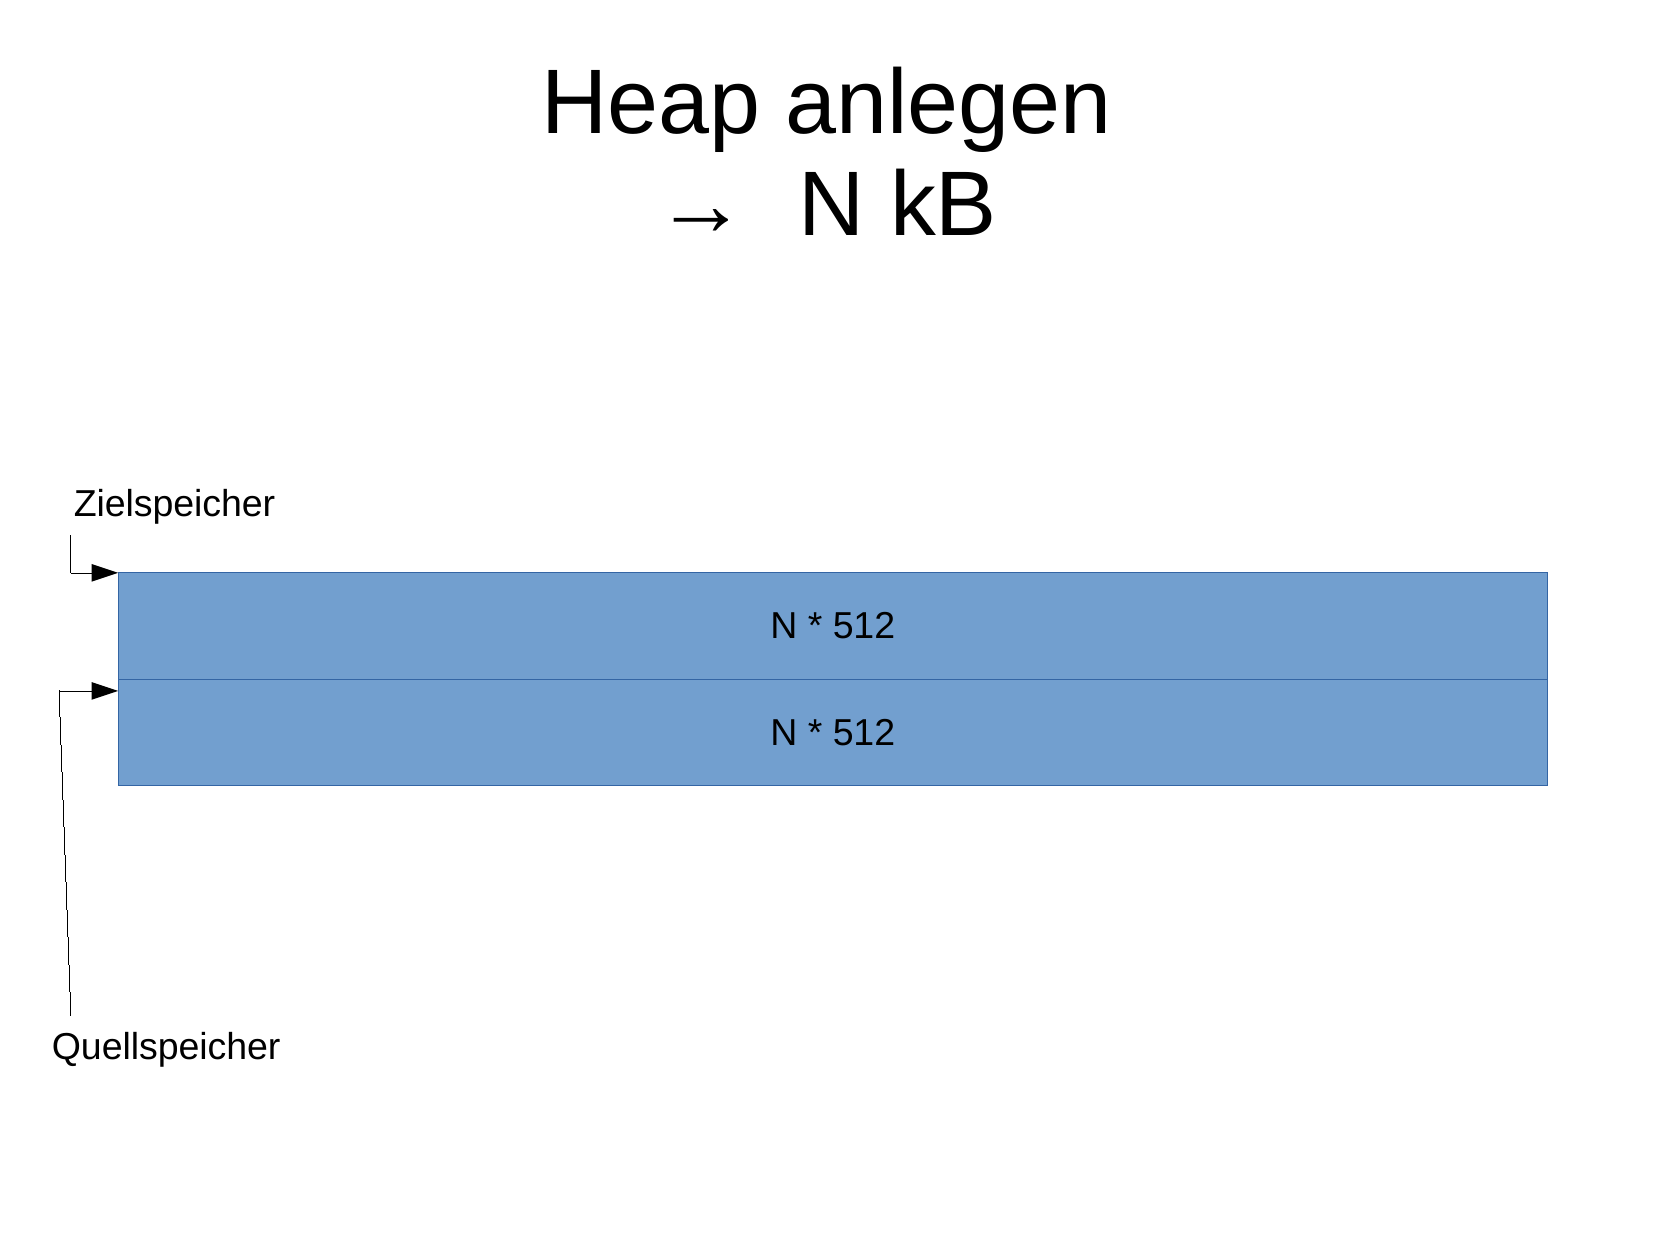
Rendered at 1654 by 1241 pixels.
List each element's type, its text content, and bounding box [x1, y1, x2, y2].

text_box Quellspeicher [37, 1017, 296, 1075]
text_box N * 512 [118, 572, 1548, 679]
text_box Zielspeicher [59, 474, 311, 532]
text_box N * 512 [118, 679, 1548, 786]
title Heap anlegen → N kB [82, 49, 1571, 257]
